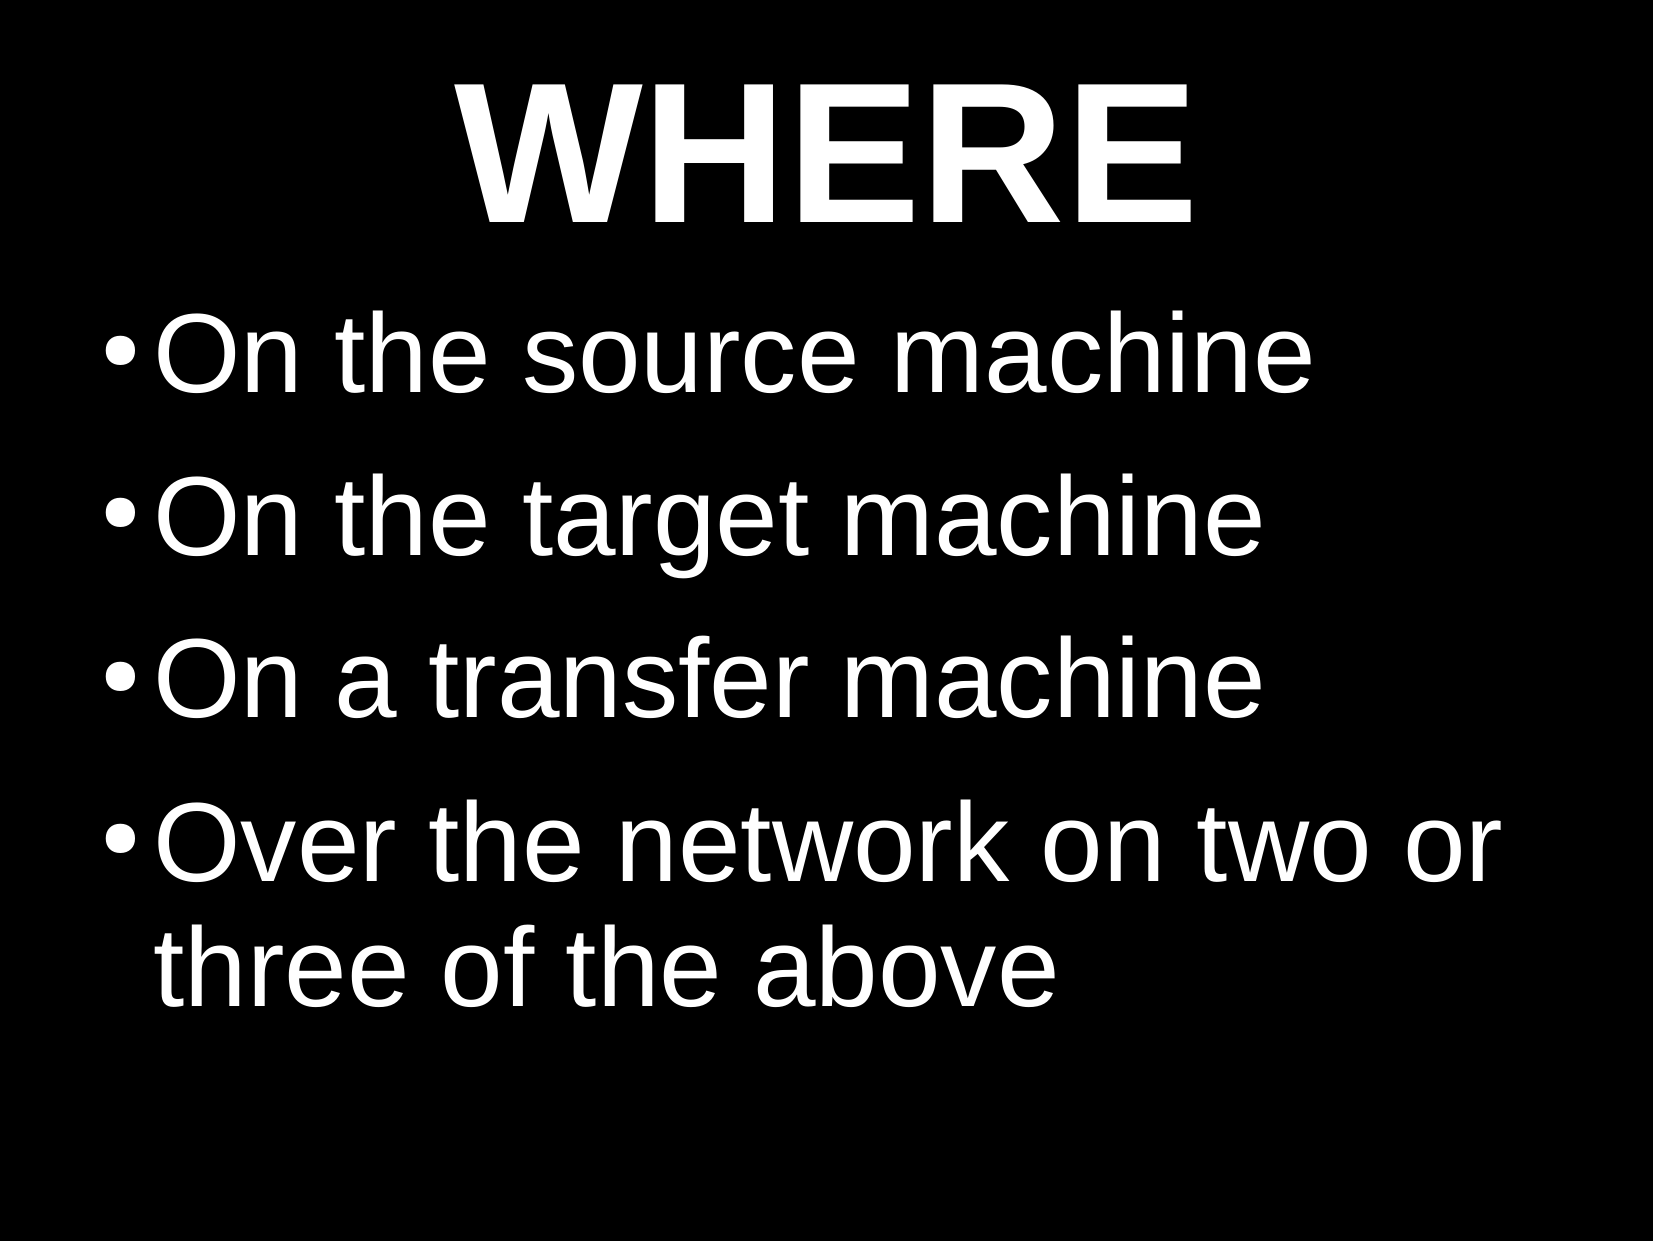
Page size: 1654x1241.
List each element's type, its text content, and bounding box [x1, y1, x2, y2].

title WHERE [82, 41, 1571, 265]
list On the source machine On the target machine On a transfer machine Over the network on two or three of the above [82, 290, 1571, 1095]
